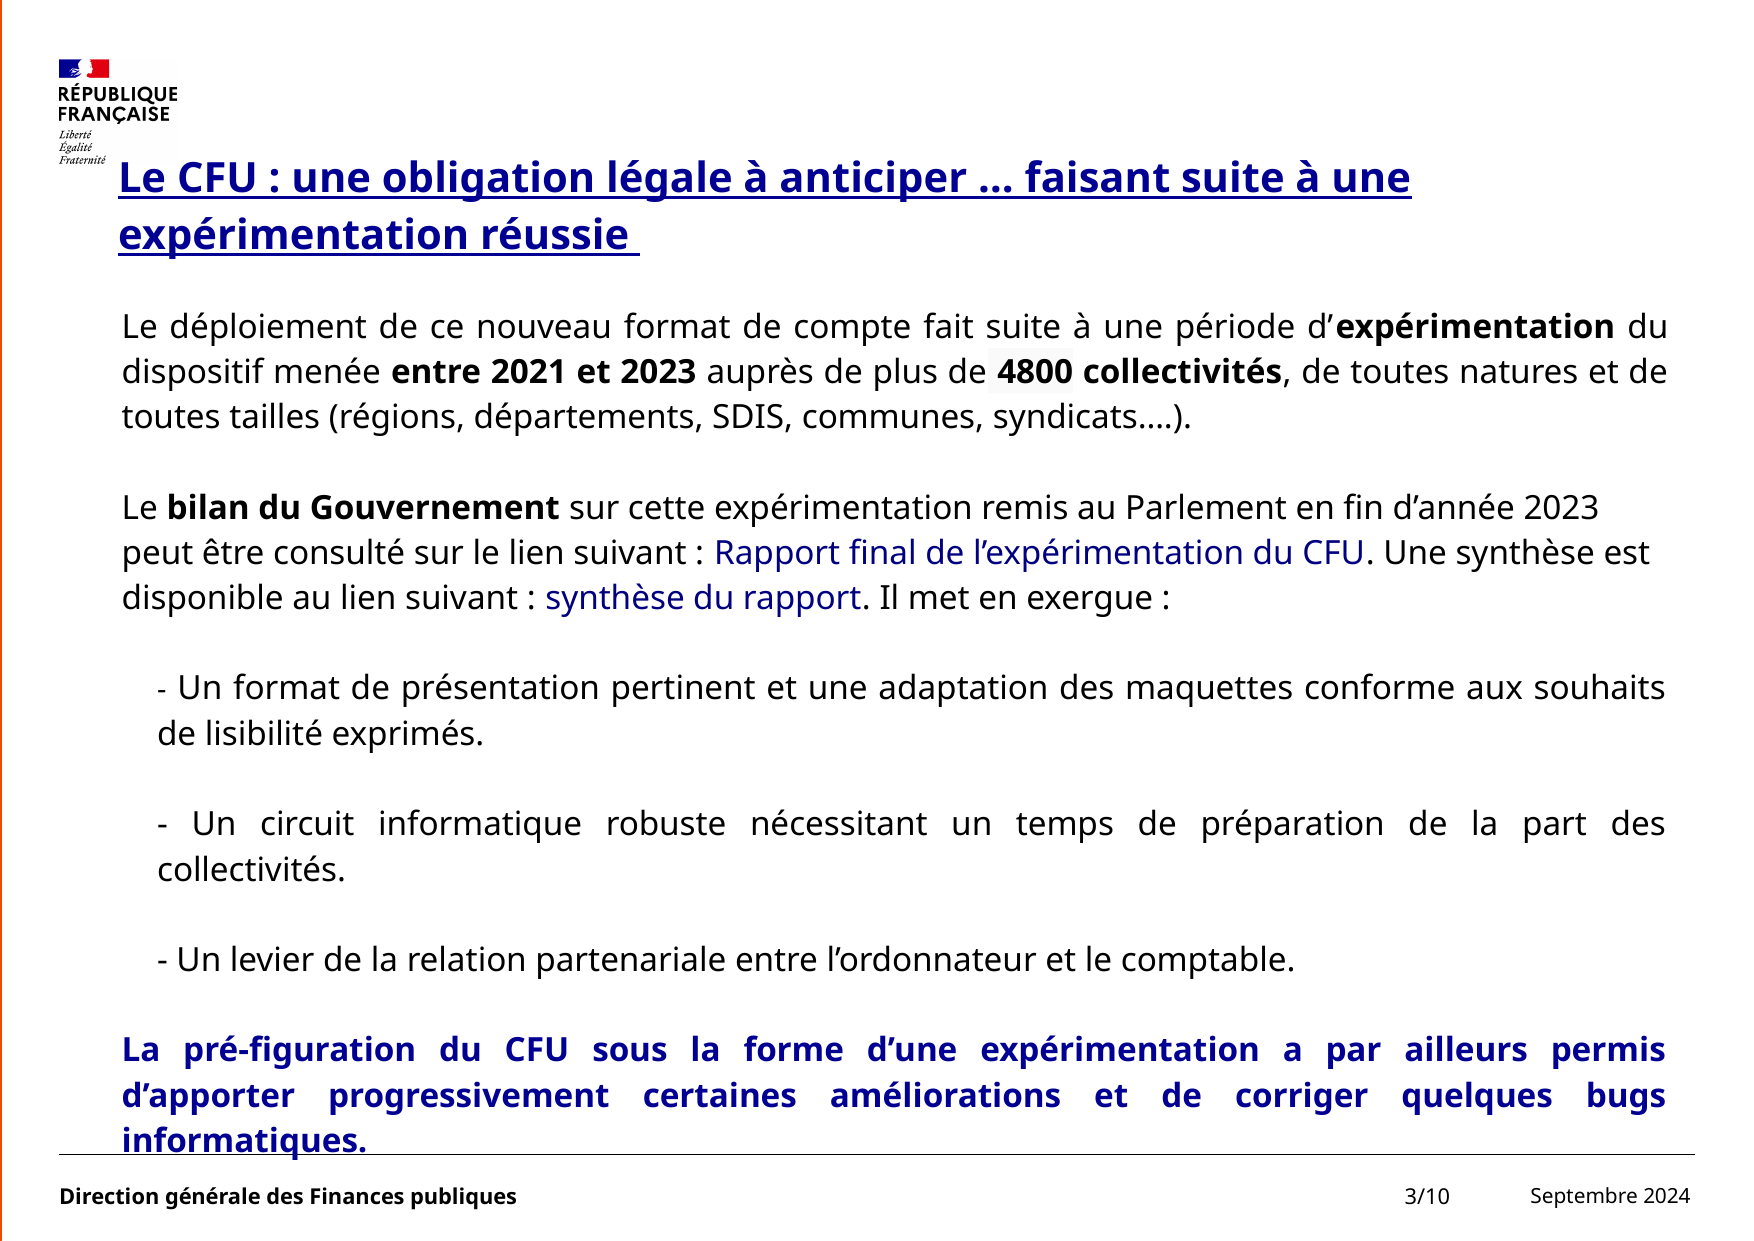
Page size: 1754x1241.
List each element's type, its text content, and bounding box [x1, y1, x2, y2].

text_box Le CFU : une obligation légale à anticiper … faisant suite à une expérimentation réussie [118, 147, 1754, 250]
text_box Le déploiement de ce nouveau format de compte fait suite à une période d’expérimentation du dispositif menée entre 2021 et 2023 auprès de plus de 4800 collectivités, de toutes natures et de toutes tailles (régions, départements, SDIS, communes, syndicats….). Le bilan du Gouvernement sur cette expérimentation remis au Parlement en fin d’année 2023 peut être consulté sur le lien suivant : Rapport final de l’expérimentation du CFU. Une synthèse est disponible au lien suivant : synthèse du rapport. Il met en exergue : - Un format de présentation pertinent et une adaptation des maquettes conforme aux souhaits de lisibilité exprimés. - Un circuit informatique robuste nécessitant un temps de préparation de la part des collectivités. - Un levier de la relation partenariale entre l’ordonnateur et le comptable. La pré-figuration du CFU sous la forme d’une expérimentation a par ailleurs permis d’apporter progressivement certaines améliorations et de corriger quelques bugs informatiques. [106, 295, 1684, 1161]
picture [59, 59, 178, 164]
